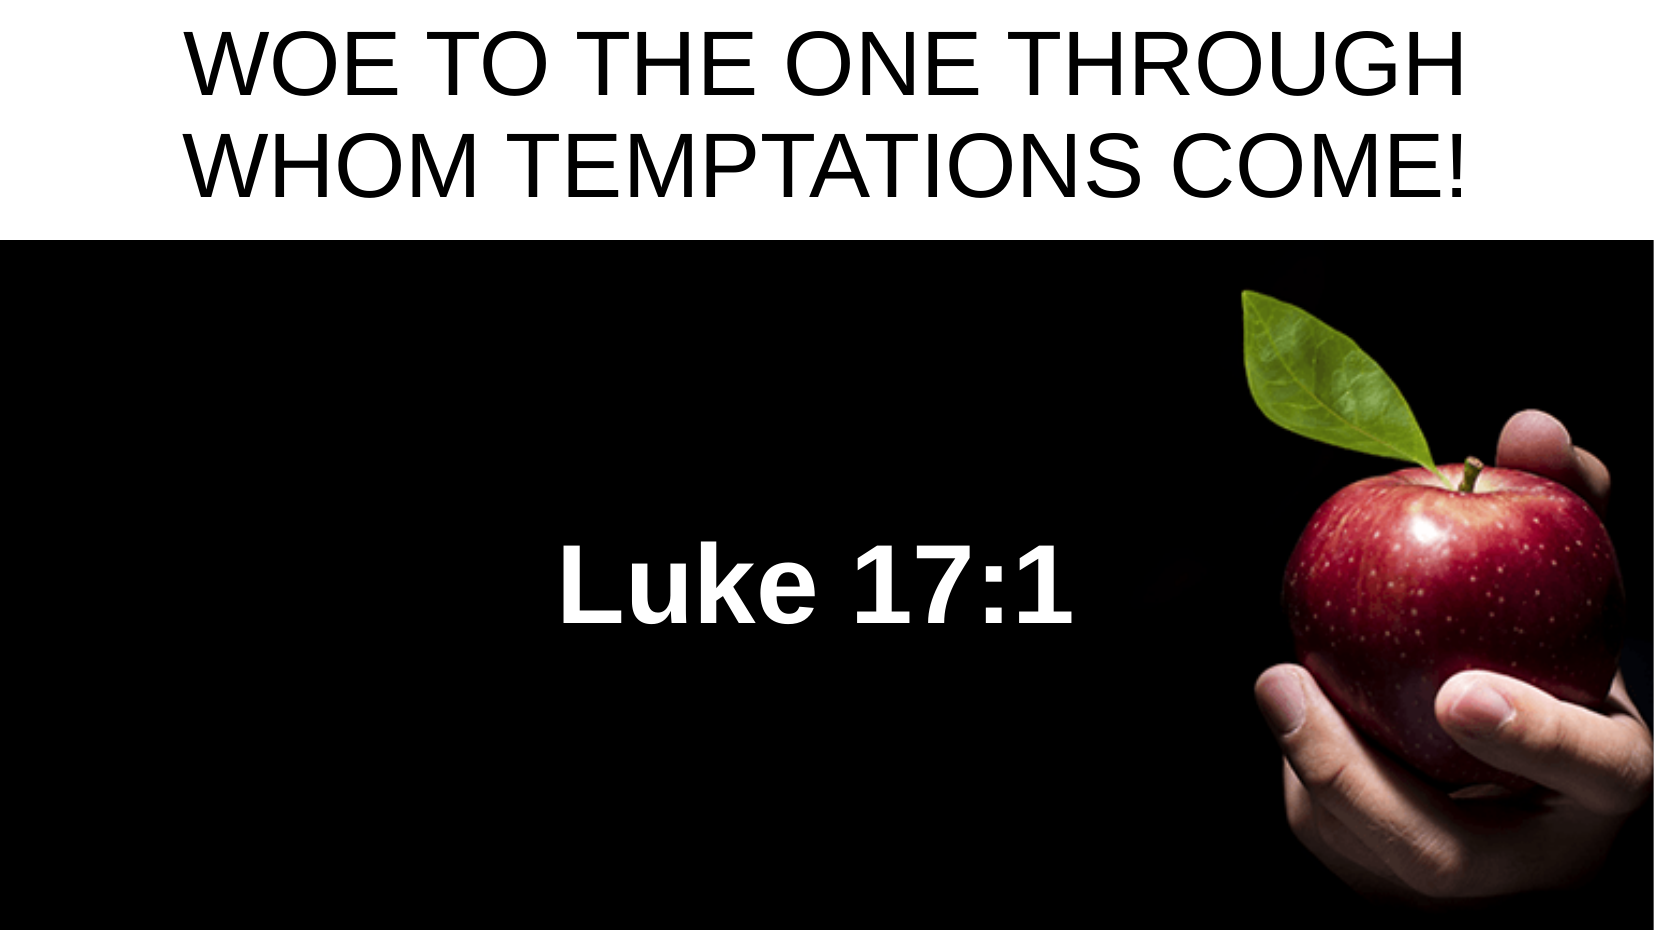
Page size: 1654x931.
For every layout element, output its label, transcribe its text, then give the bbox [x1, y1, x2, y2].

title WOE TO THE ONE THROUGH WHOM TEMPTATIONS COME! [82, 12, 1571, 218]
subtitle Luke 17:1 [71, 315, 1561, 855]
picture [0, 240, 1654, 931]
